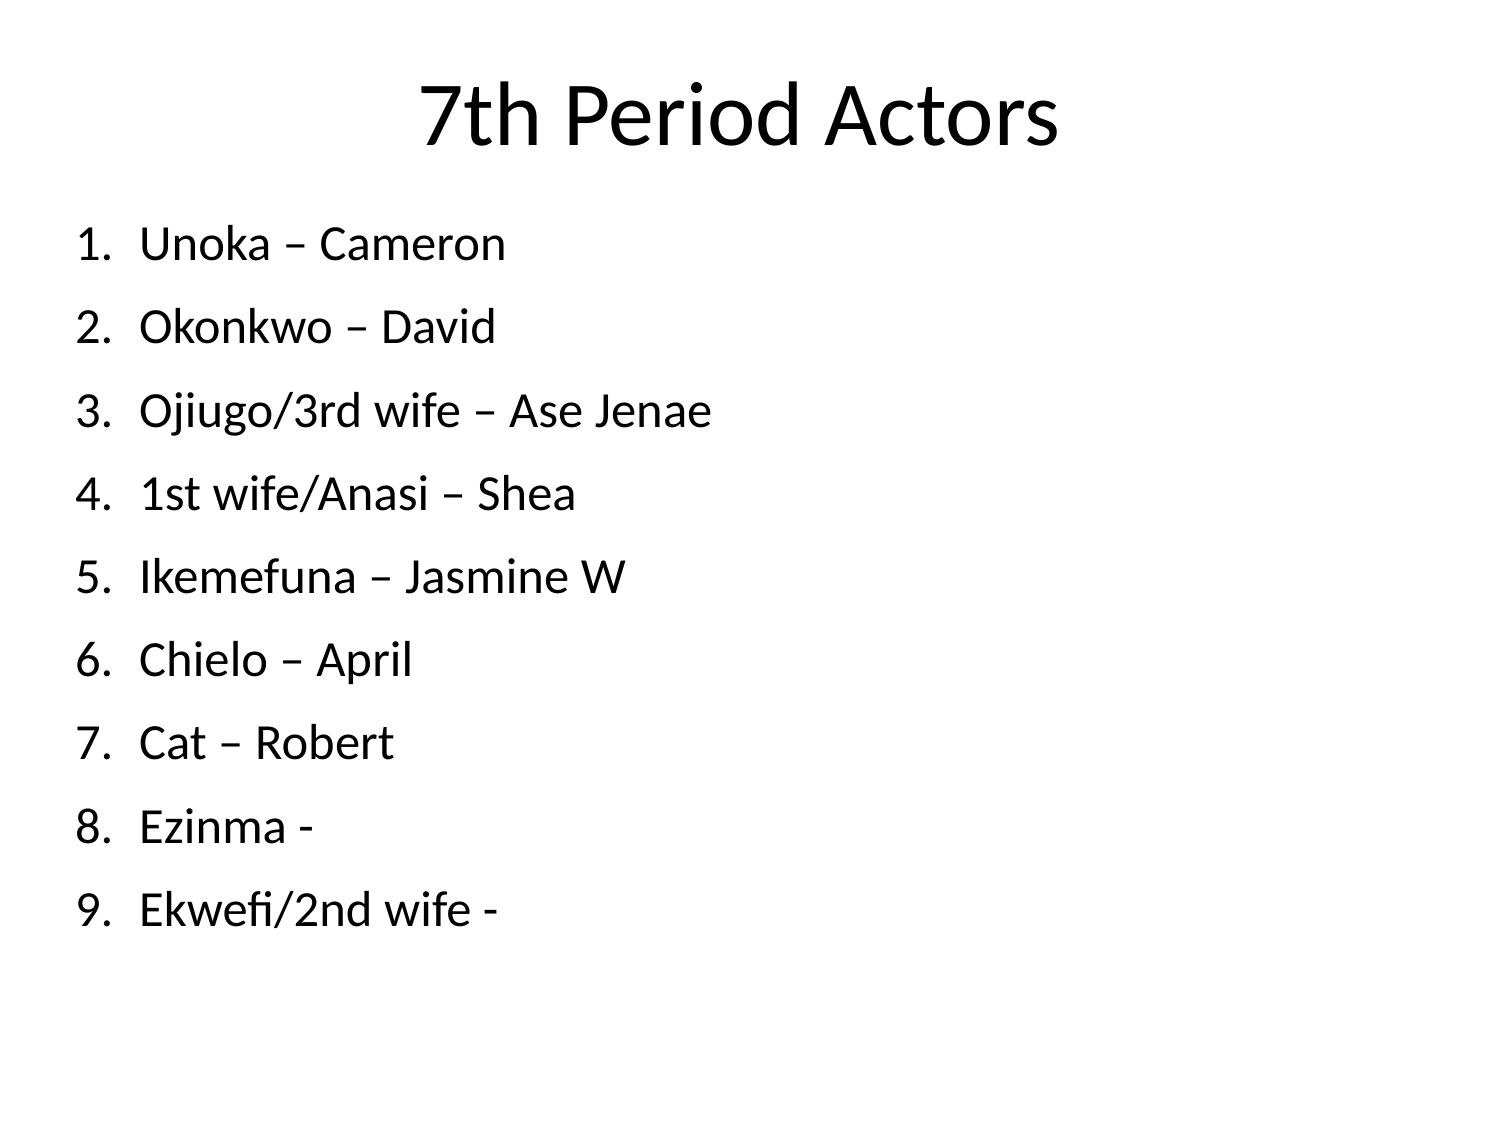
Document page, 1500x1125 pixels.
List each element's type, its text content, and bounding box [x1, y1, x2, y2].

title 7th Period Actors [75, 15, 1425, 203]
list Unoka – Cameron Okonkwo – David Ojiugo/3rd wife – Ase Jenae 1st wife/Anasi – Shea Ikemefuna – Jasmine W Chielo – April Cat – Robert Ezinma - Ekwefi/2nd wife - [60, 202, 1411, 946]
